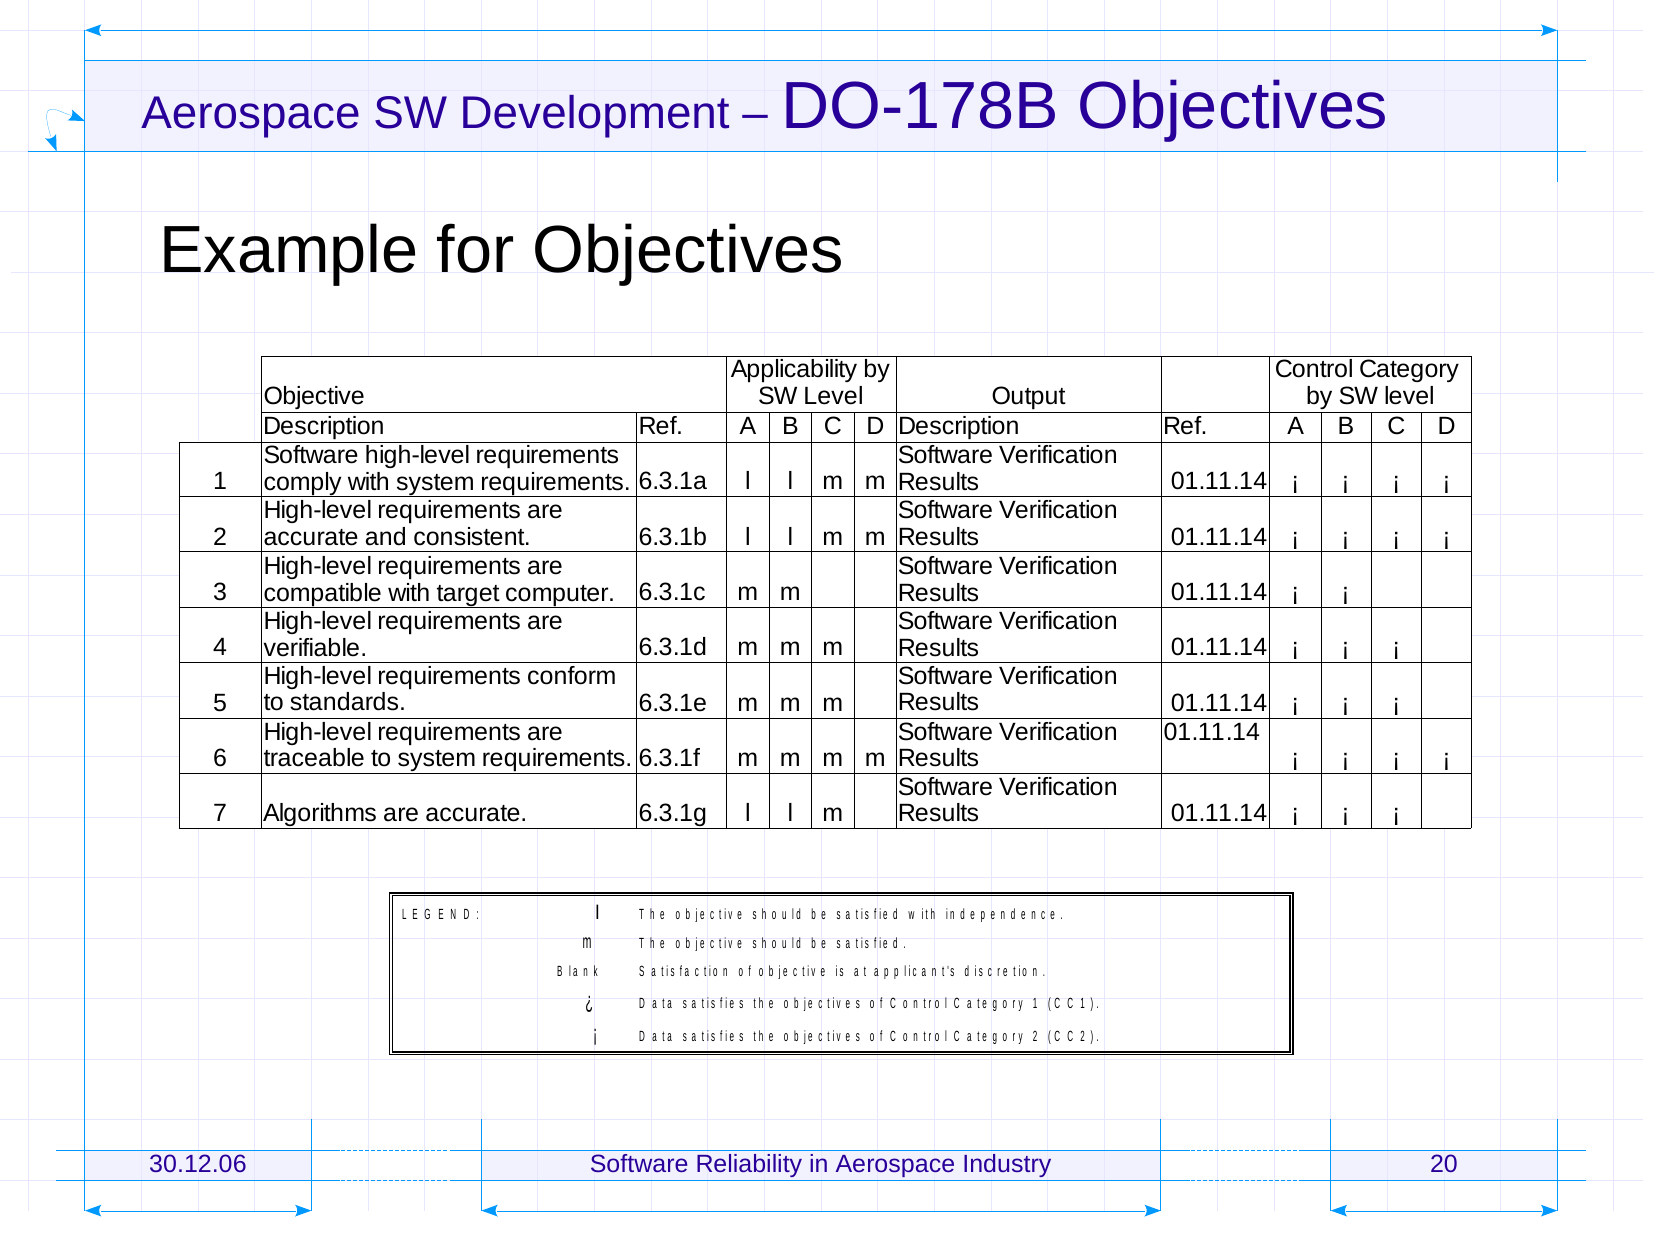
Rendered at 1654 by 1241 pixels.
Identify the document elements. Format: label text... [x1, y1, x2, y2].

list Example for Objectives [141, 211, 1558, 1106]
picture [383, 885, 1300, 1111]
title Aerospace SW Development – DO-178B Objectives [141, 60, 1558, 152]
